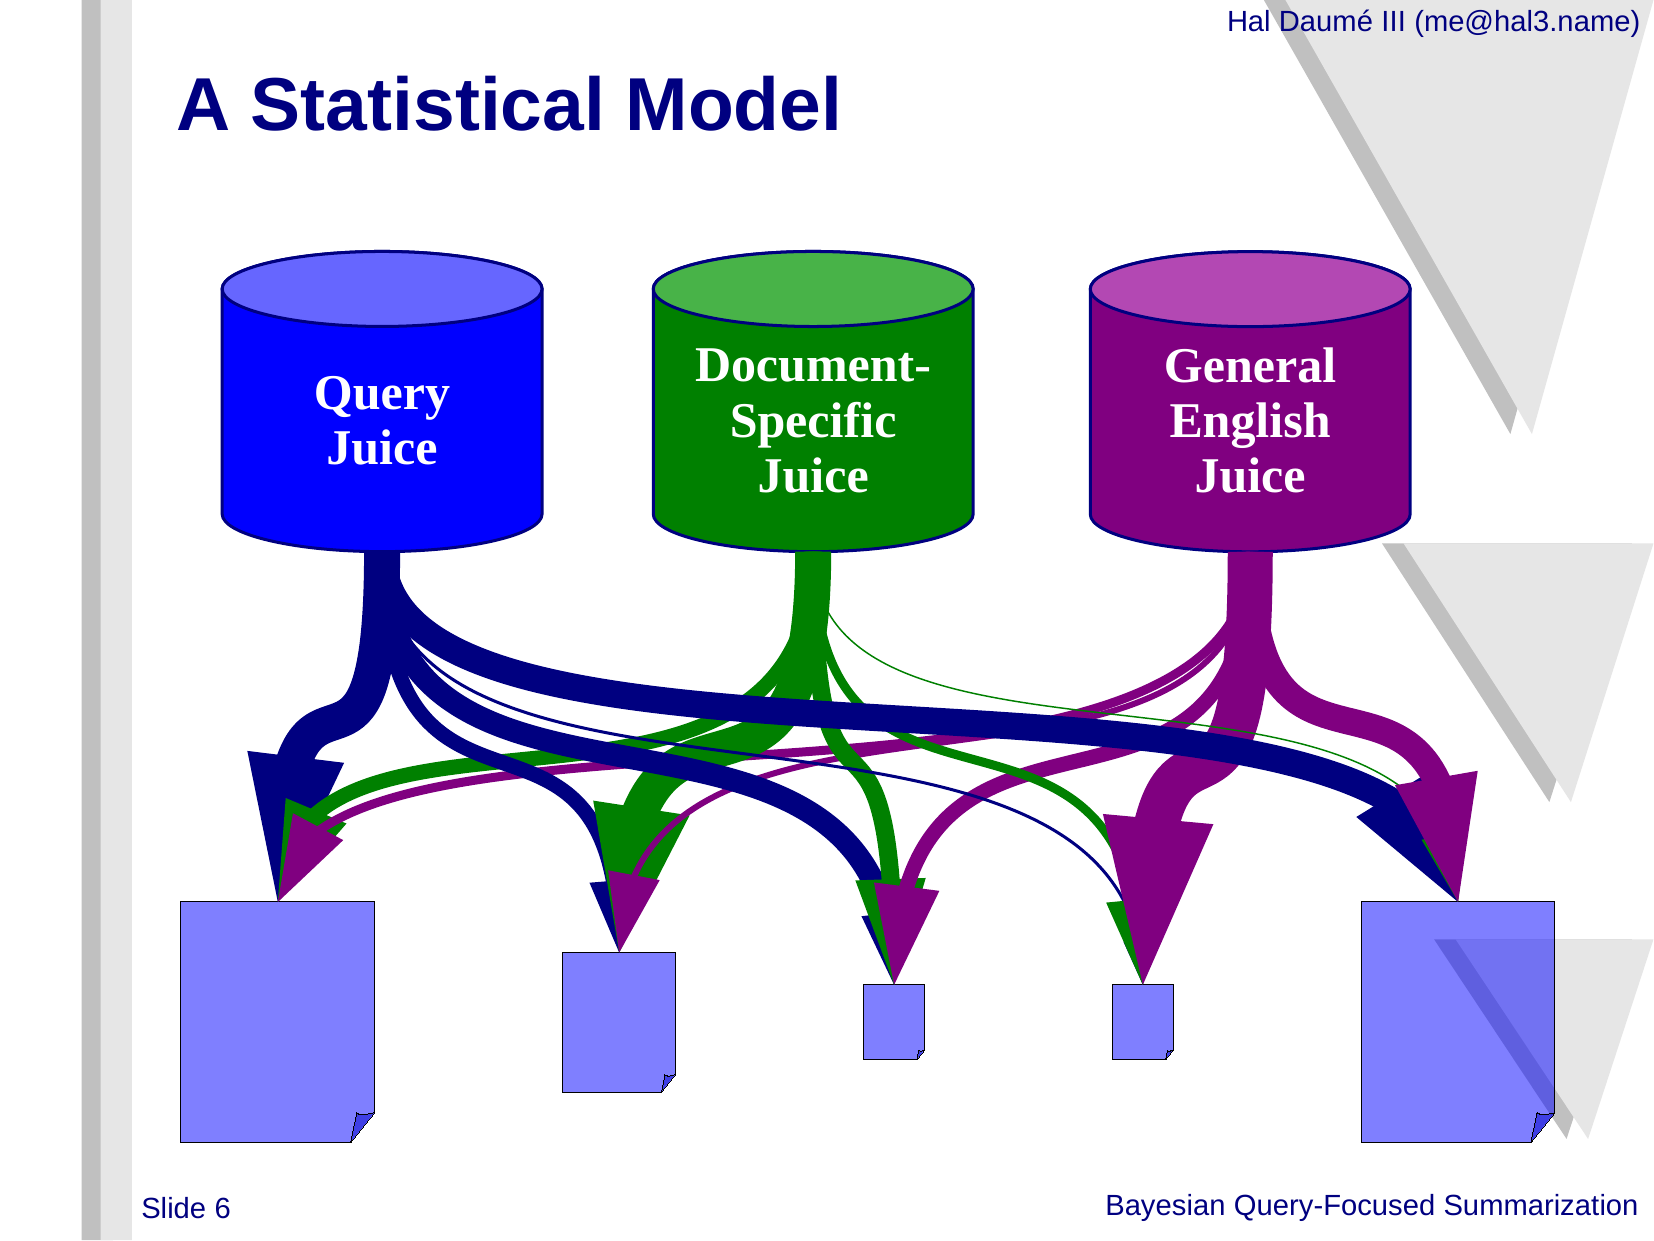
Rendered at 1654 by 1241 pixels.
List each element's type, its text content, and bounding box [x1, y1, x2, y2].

title A Statistical Model [176, 44, 1509, 166]
text_box [562, 952, 676, 1093]
text_box [1361, 901, 1555, 1143]
text_box [180, 901, 375, 1143]
text_box Document- Specific Juice [653, 290, 974, 552]
text_box General English Juice [1090, 290, 1411, 552]
text_box [863, 984, 925, 1060]
text_box [1112, 984, 1174, 1060]
text_box Query Juice [222, 290, 543, 552]
